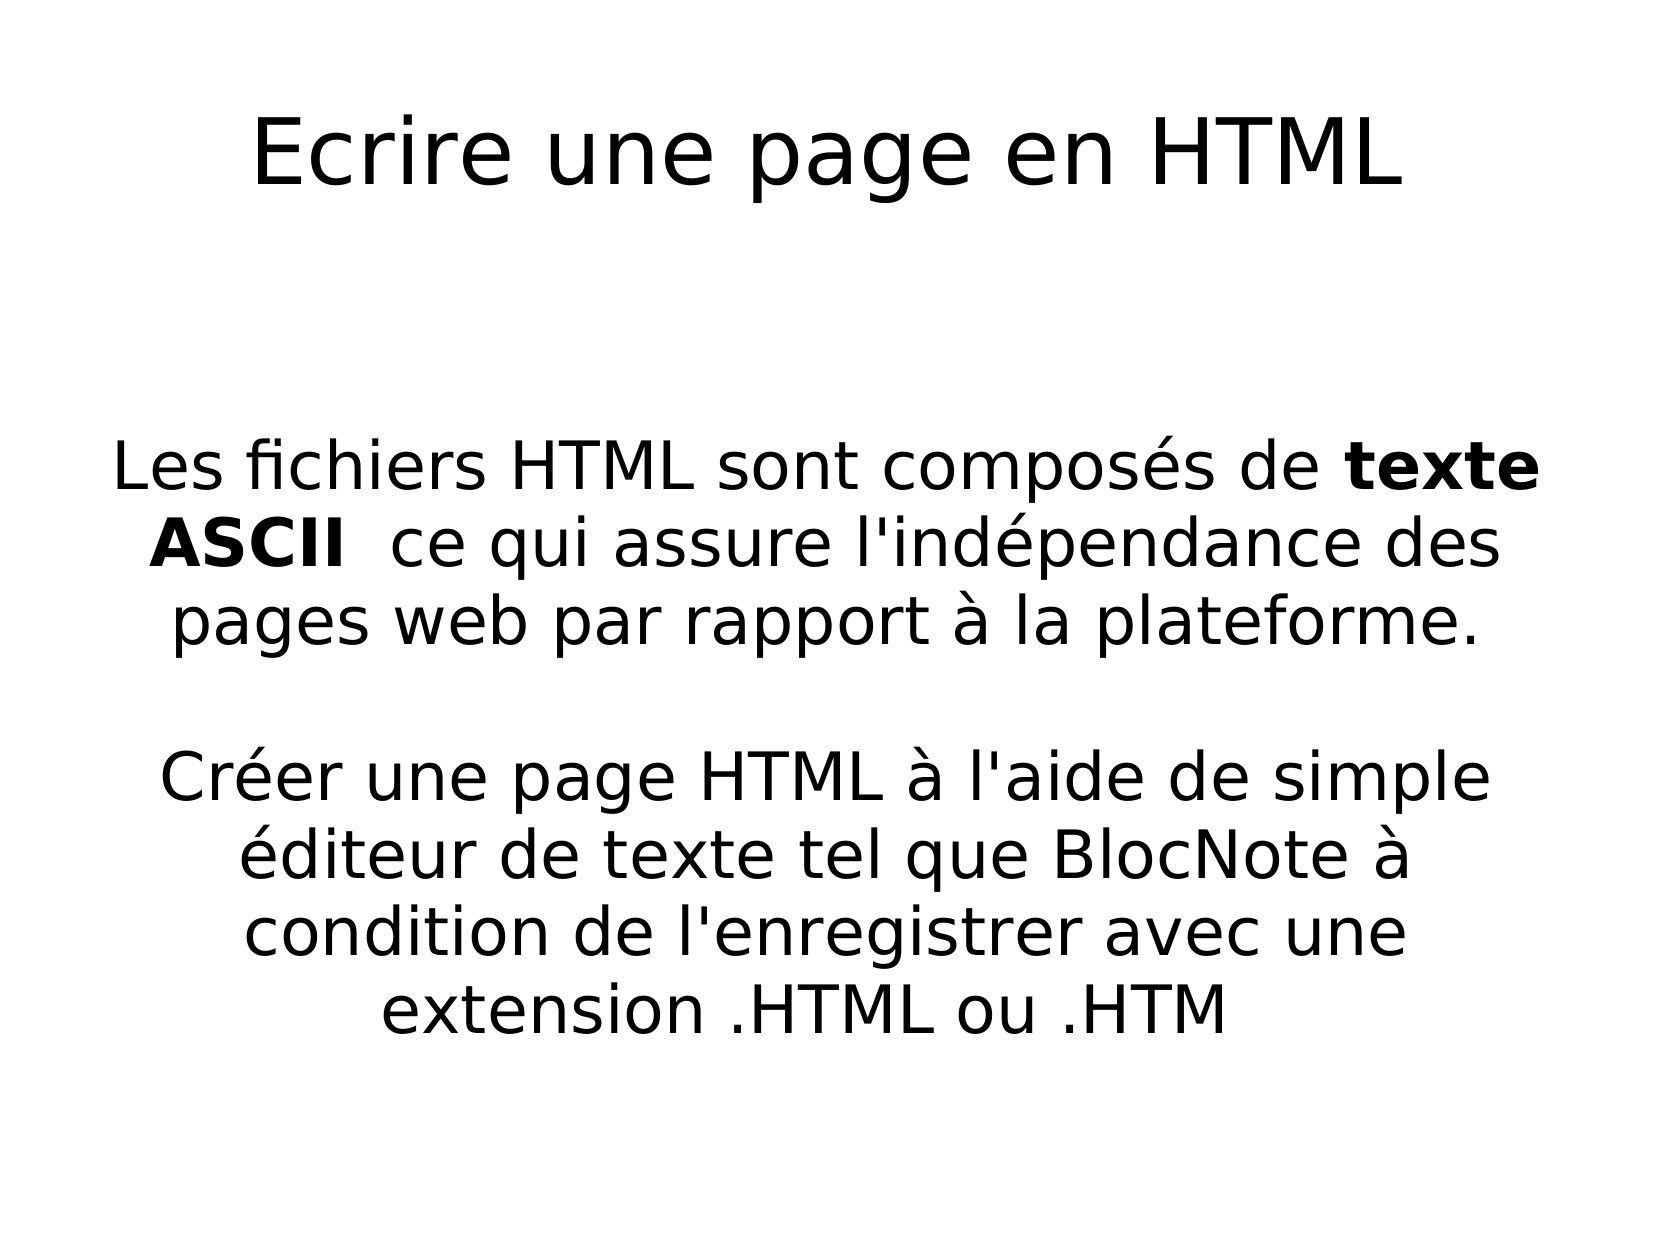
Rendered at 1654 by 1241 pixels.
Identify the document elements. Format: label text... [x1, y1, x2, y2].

title Ecrire une page en HTML [82, 49, 1571, 193]
subtitle Les fichiers HTML sont composés de texte ASCII ce qui assure l'indépendance des pages web par rapport à la plateforme. Créer une page HTML à l'aide de simple éditeur de texte tel que BlocNote à condition de l'enregistrer avec une extension .HTML ou .HTM [82, 193, 1571, 1205]
